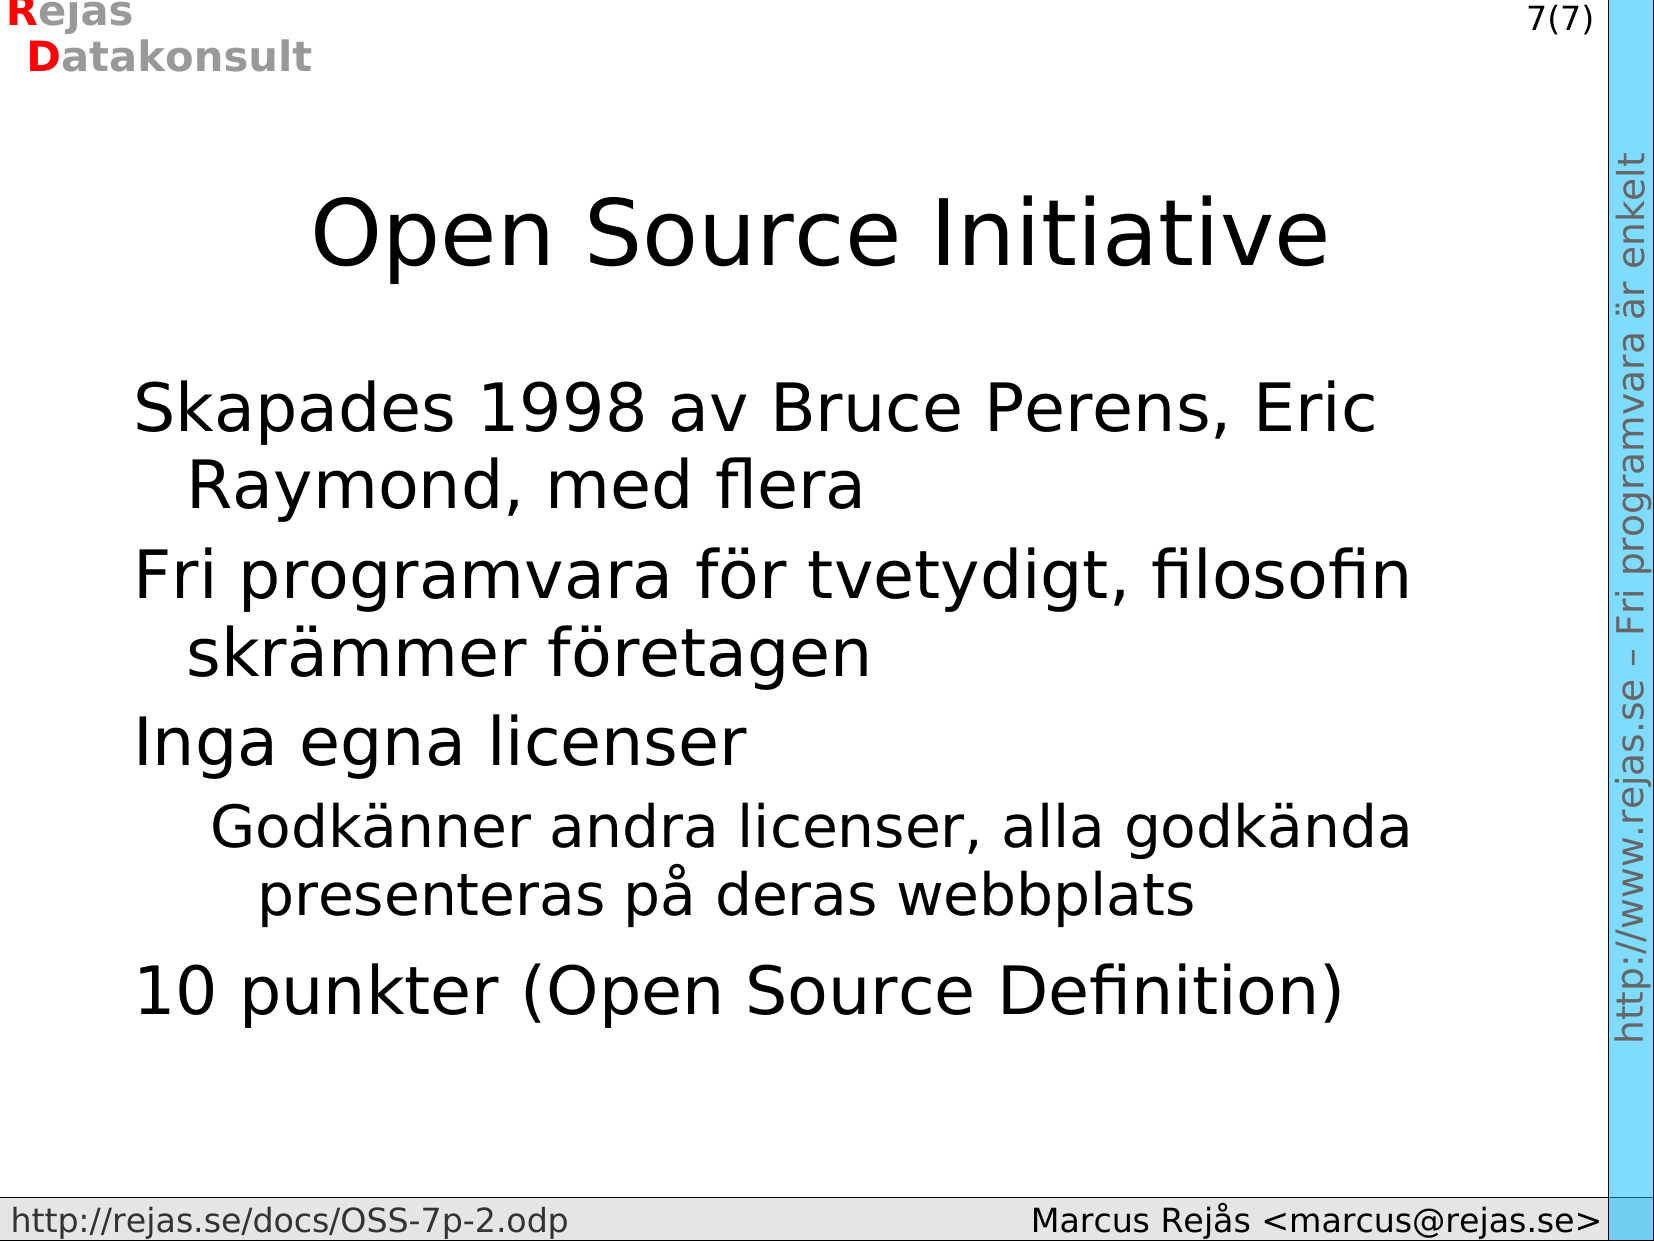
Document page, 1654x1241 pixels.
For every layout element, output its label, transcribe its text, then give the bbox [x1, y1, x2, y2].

list Skapades 1998 av Bruce Perens, Eric Raymond, med flera Fri programvara för tvetydigt, filosofin skrämmer företagen Inga egna licenser Godkänner andra licenser, alla godkända presenteras på deras webbplats 10 punkter (Open Source Definition) [115, 368, 1528, 1165]
title Open Source Initiative [115, 130, 1528, 338]
